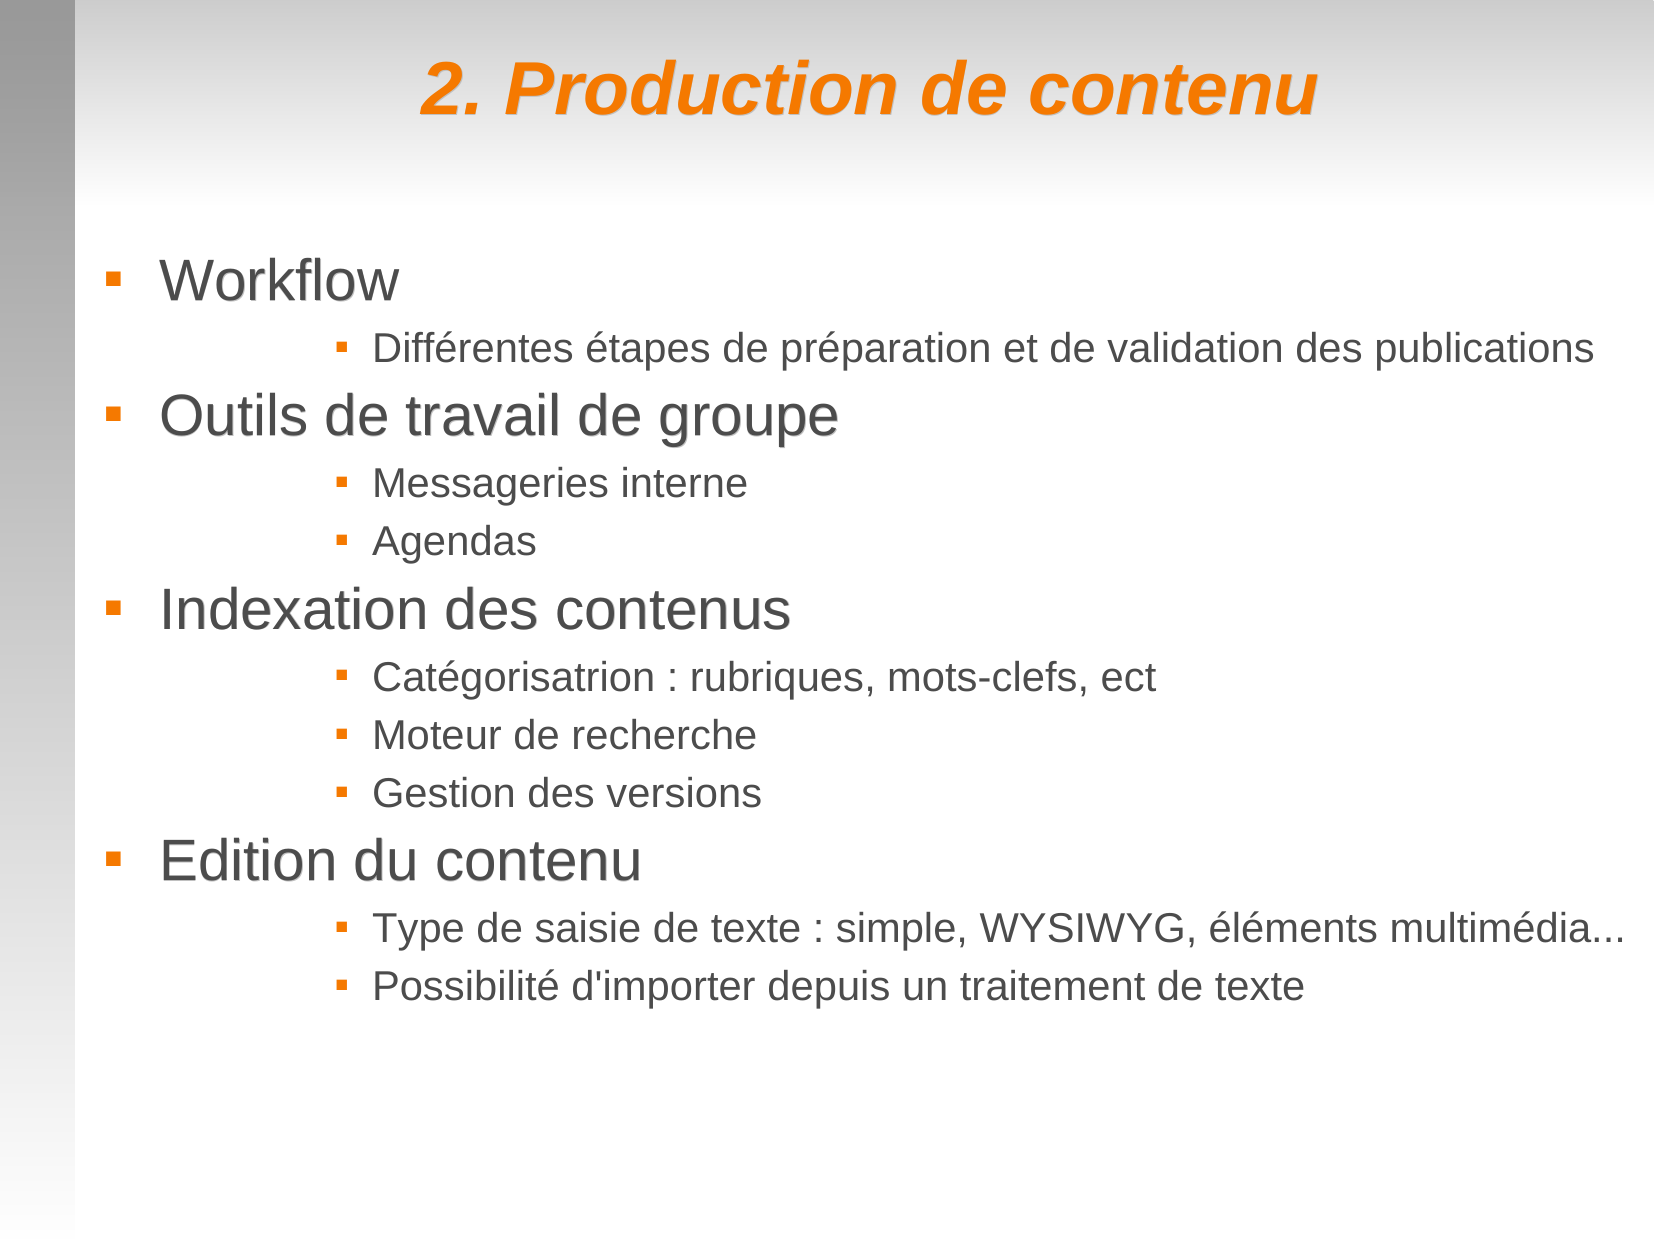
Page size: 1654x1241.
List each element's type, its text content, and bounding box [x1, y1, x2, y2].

title 2. Production de contenu [88, 0, 1654, 178]
list Workflow Différentes étapes de préparation et de validation des publications Outils de travail de groupe Messageries interne Agendas Indexation des contenus Catégorisatrion : rubriques, mots-clefs, ect Moteur de recherche Gestion des versions Edition du contenu Type de saisie de texte : simple, WYSIWYG, éléments multimédia... Possibilité d'importer depuis un traitement de texte [88, 248, 1654, 1085]
